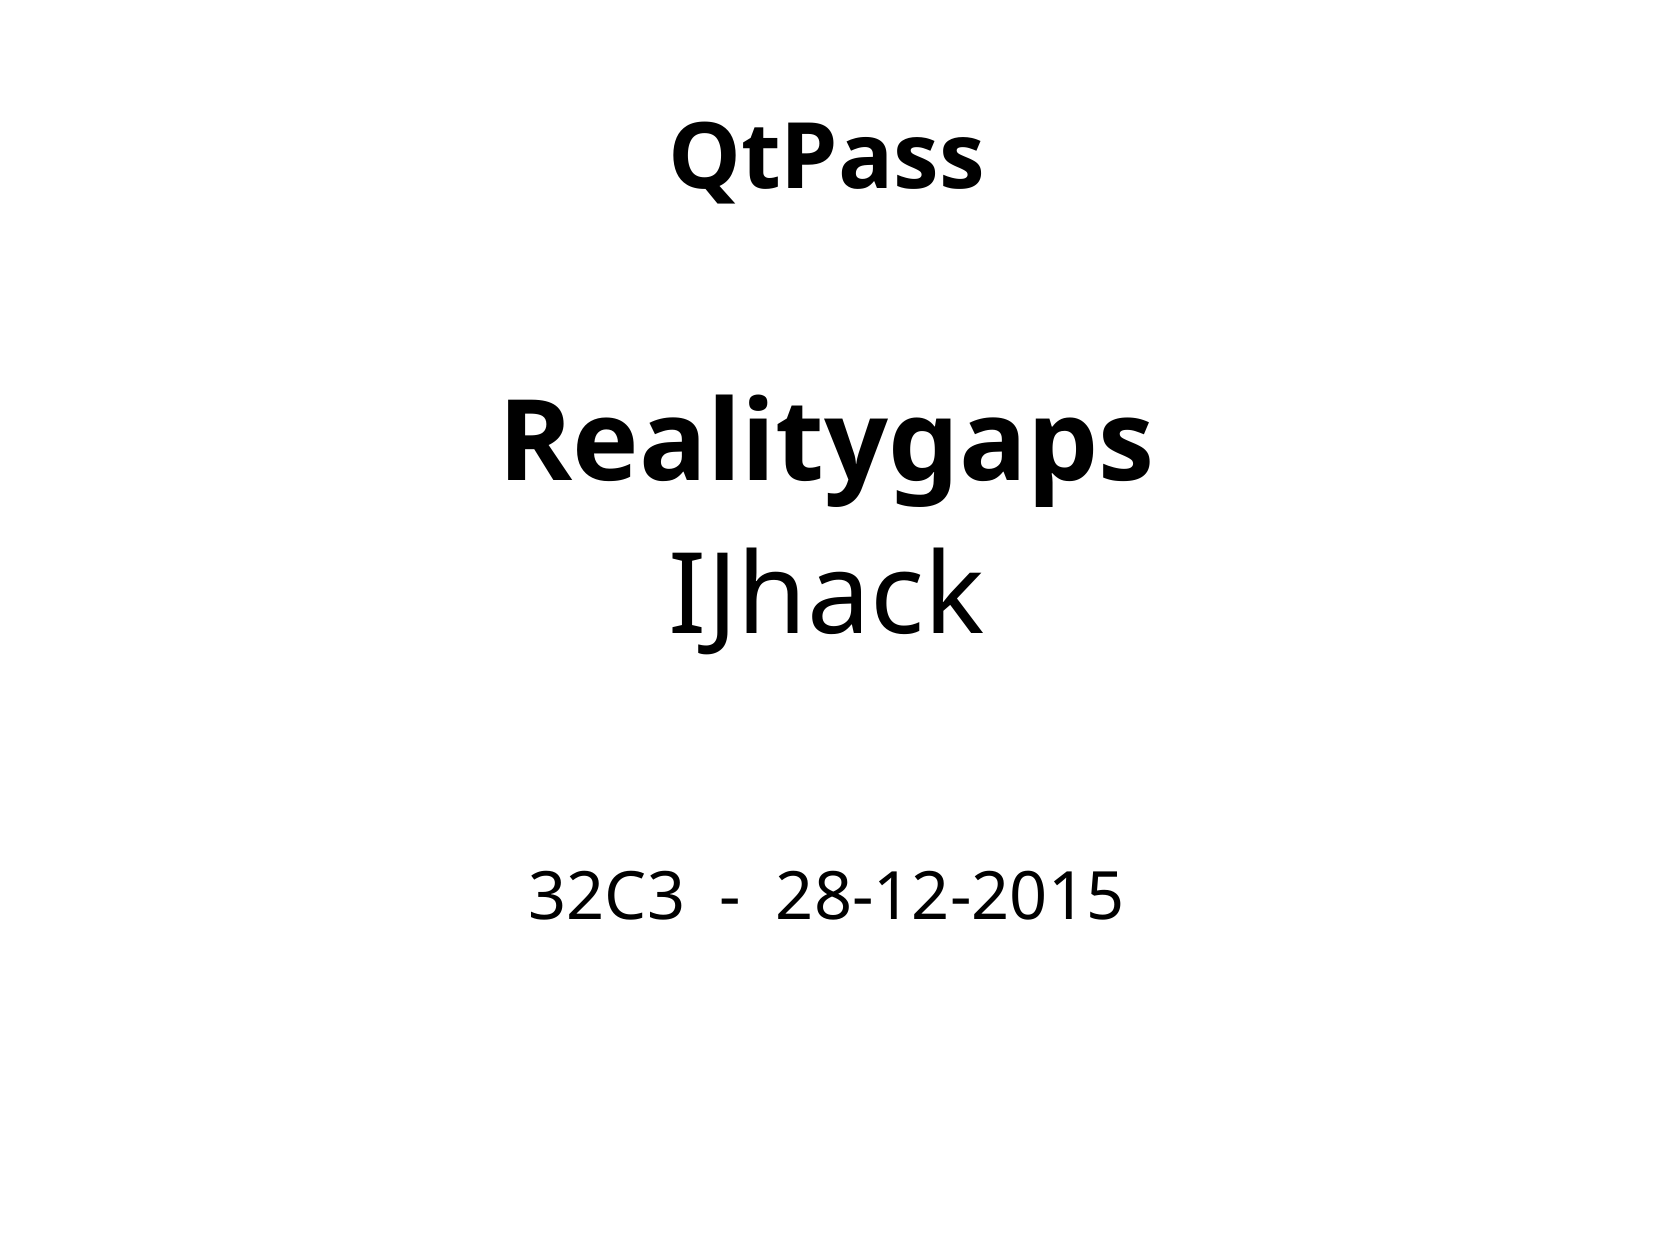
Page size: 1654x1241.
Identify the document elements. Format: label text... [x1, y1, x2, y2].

subtitle Realitygaps IJhack 32C3 - 28-12-2015 [82, 290, 1571, 1010]
title QtPass [82, 49, 1571, 257]
